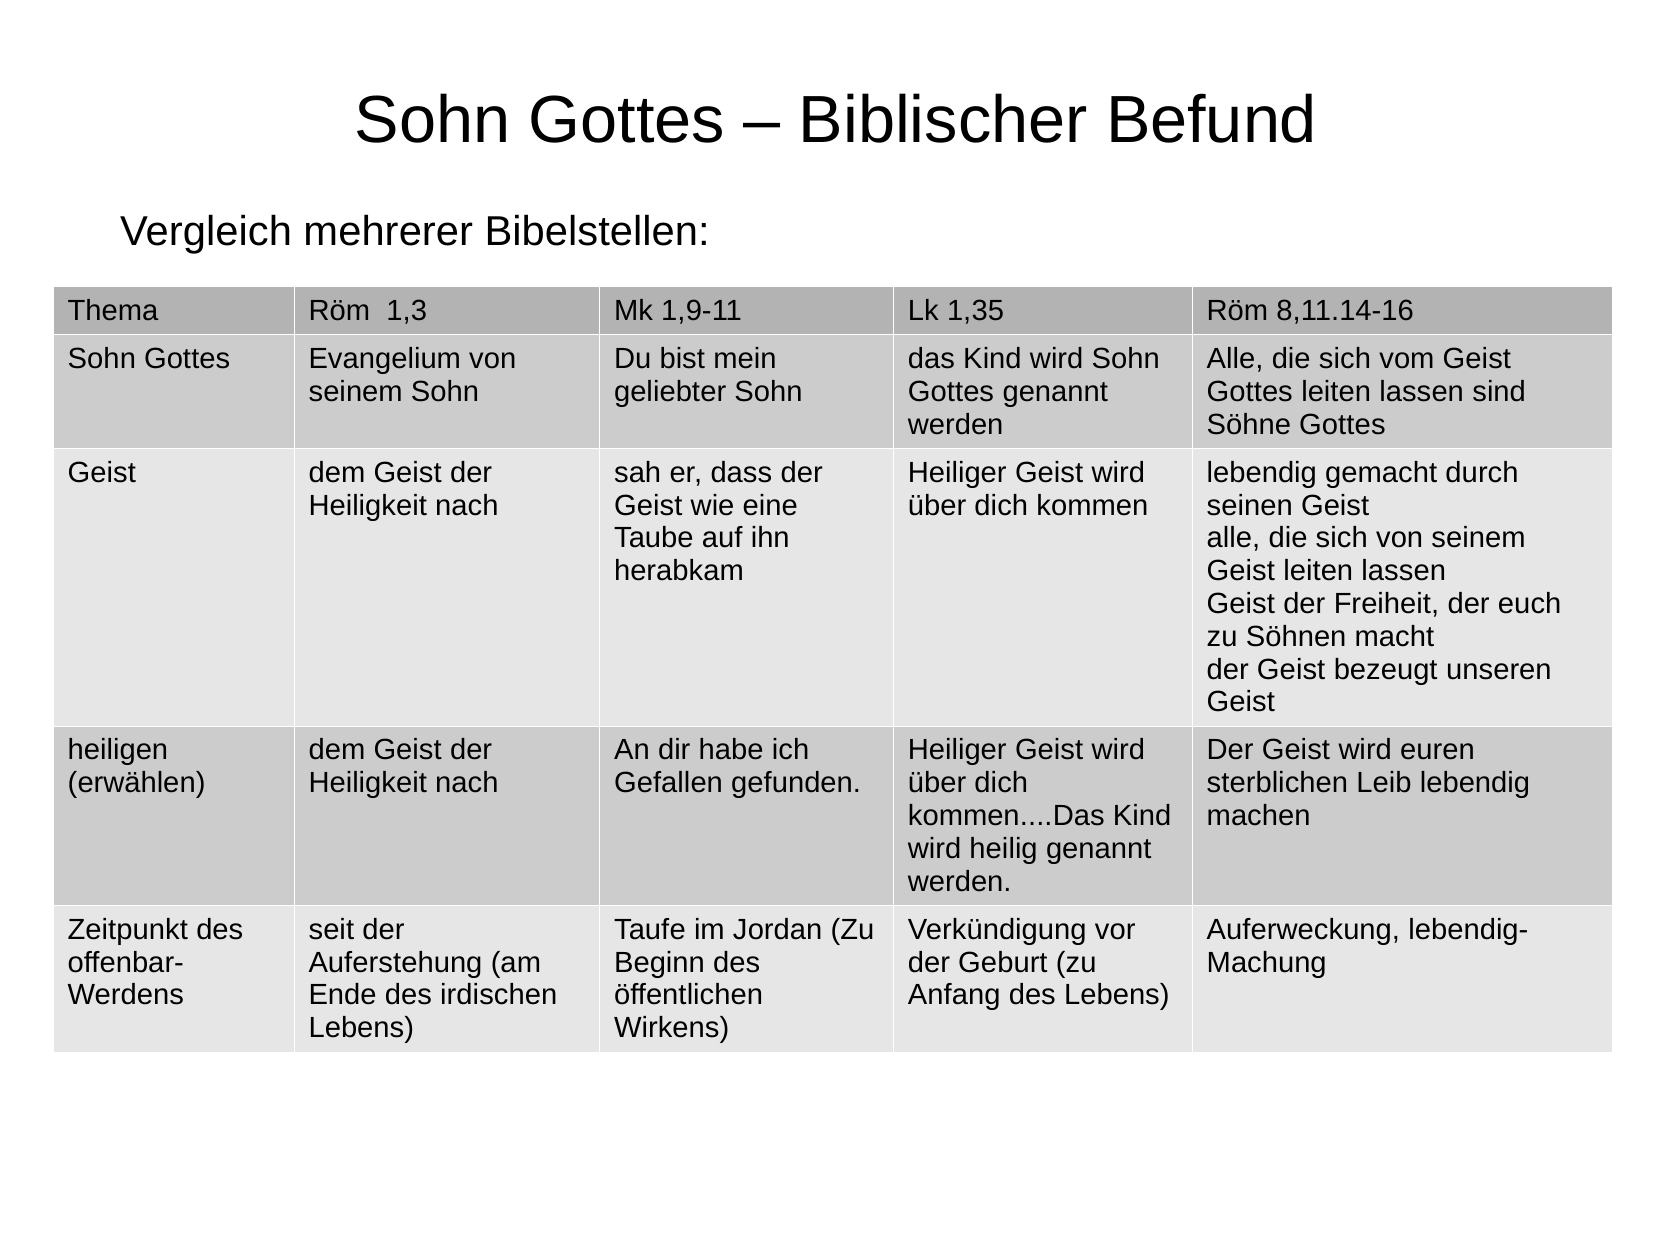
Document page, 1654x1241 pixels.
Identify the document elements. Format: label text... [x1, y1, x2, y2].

table_cell heiligen (erwählen) [54, 727, 294, 905]
table_header Mk 1,9-11 [600, 287, 893, 334]
table_header Lk 1,35 [894, 287, 1192, 334]
table_cell An dir habe ich Gefallen gefunden. [600, 727, 893, 905]
table_cell Auferweckung, lebendig- Machung [1193, 906, 1612, 1052]
table_cell seit der Auferstehung (am Ende des irdischen Lebens) [295, 906, 599, 1052]
table_cell Der Geist wird euren sterblichen Leib lebendig machen [1193, 727, 1612, 905]
table_cell Verkündigung vor der Geburt (zu Anfang des Lebens) [894, 906, 1192, 1052]
table_cell dem Geist der Heiligkeit nach [295, 727, 599, 905]
table_cell Alle, die sich vom Geist Gottes leiten lassen sind Söhne Gottes [1193, 335, 1612, 448]
table_cell dem Geist der Heiligkeit nach [295, 449, 599, 726]
table_header Thema [54, 287, 294, 334]
list Vergleich mehrerer Bibelstellen: [82, 207, 1571, 260]
table_cell Geist [54, 449, 294, 726]
table_cell Evangelium von seinem Sohn [295, 335, 599, 448]
table_cell sah er, dass der Geist wie eine Taube auf ihn herabkam [600, 449, 893, 726]
table_cell Heiliger Geist wird über dich kommen [894, 449, 1192, 726]
table_header Röm 8,11.14-16 [1193, 287, 1612, 334]
table_cell lebendig gemacht durch seinen Geist alle, die sich von seinem Geist leiten lassen Geist der Freiheit, der euch zu Söhnen macht der Geist bezeugt unseren Geist [1193, 449, 1612, 726]
table_cell Du bist mein geliebter Sohn [600, 335, 893, 448]
title Sohn Gottes – Biblischer Befund [82, 49, 1572, 190]
table_header Röm 1,3 [295, 287, 599, 334]
table_cell Sohn Gottes [54, 335, 294, 448]
table_cell Heiliger Geist wird über dich kommen....Das Kind wird heilig genannt werden. [894, 727, 1192, 905]
table_cell das Kind wird Sohn Gottes genannt werden [894, 335, 1192, 448]
table_cell Zeitpunkt des offenbar- Werdens [54, 906, 294, 1052]
table_cell Taufe im Jordan (Zu Beginn des öffentlichen Wirkens) [600, 906, 893, 1052]
